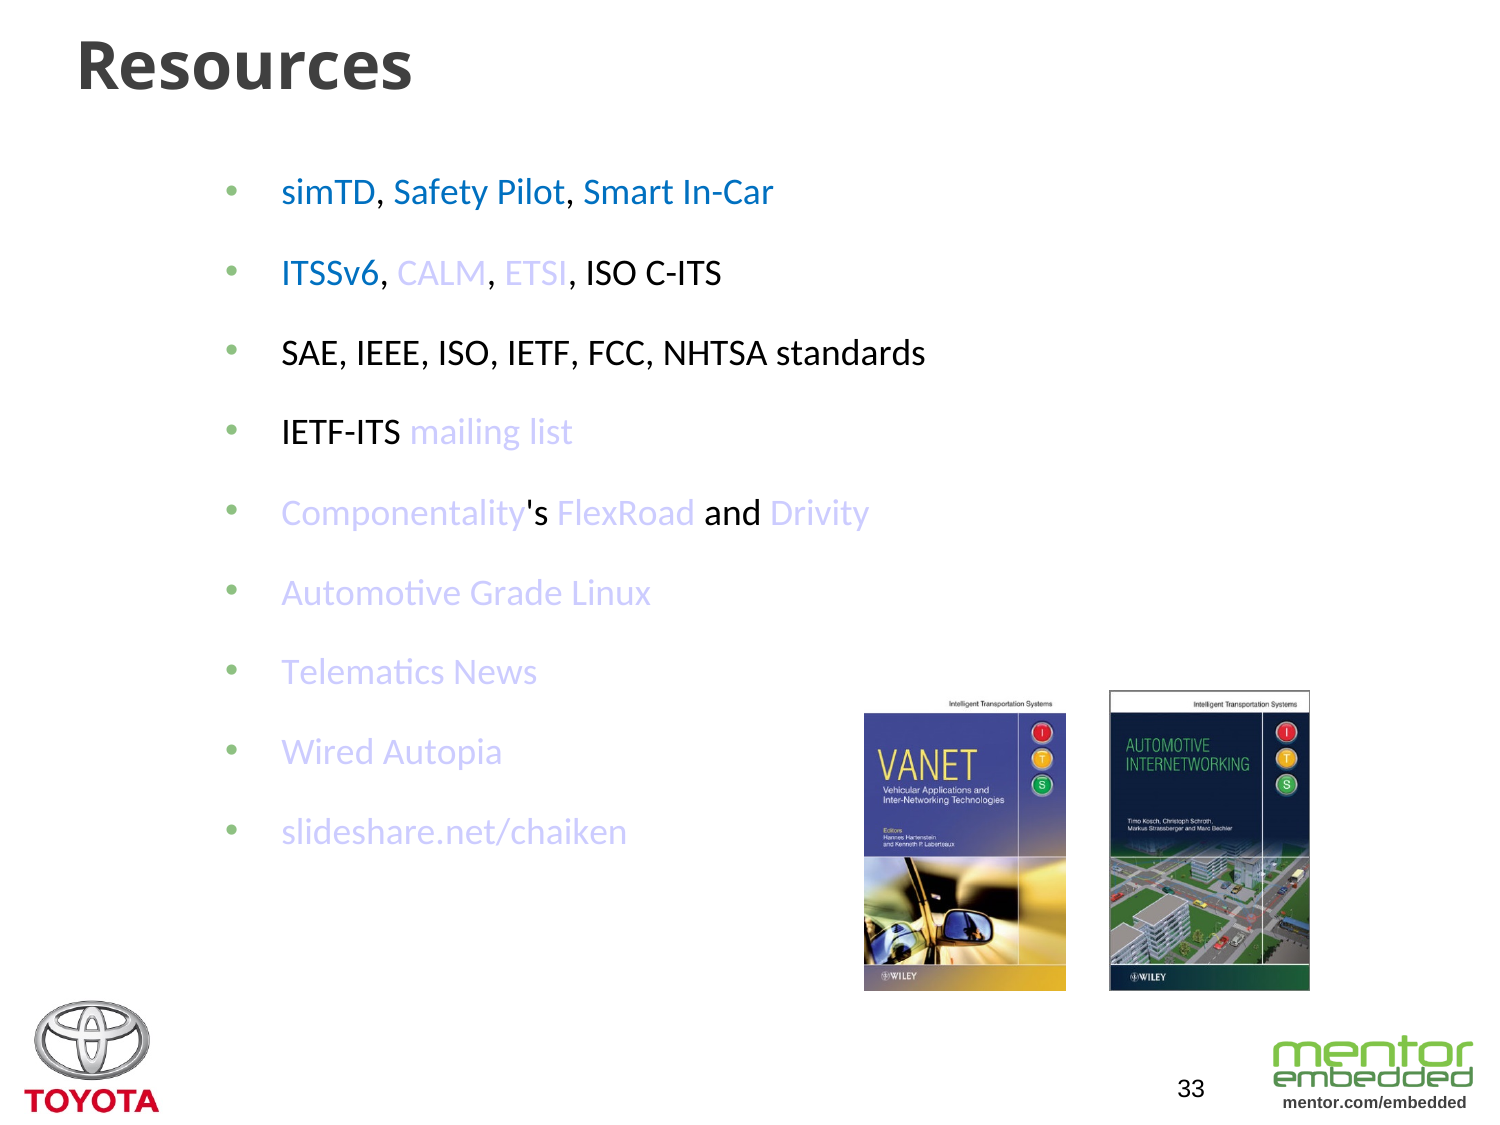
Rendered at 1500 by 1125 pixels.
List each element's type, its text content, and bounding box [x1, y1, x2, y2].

picture [1268, 1030, 1476, 1092]
picture [1276, 690, 1310, 991]
list simTD, Safety Pilot, Smart In-Car ITSSv6, CALM, ETSI, ISO C-ITS SAE, IEEE, ISO, IETF, FCC, NHTSA standards IETF-ITS mailing list Componentality's FlexRoad and Drivity Automotive Grade Linux Telematics News Wired Autopia slideshare.net/chaiken [150, 137, 1276, 1088]
picture [24, 998, 163, 1114]
title Resources [0, 0, 1499, 111]
